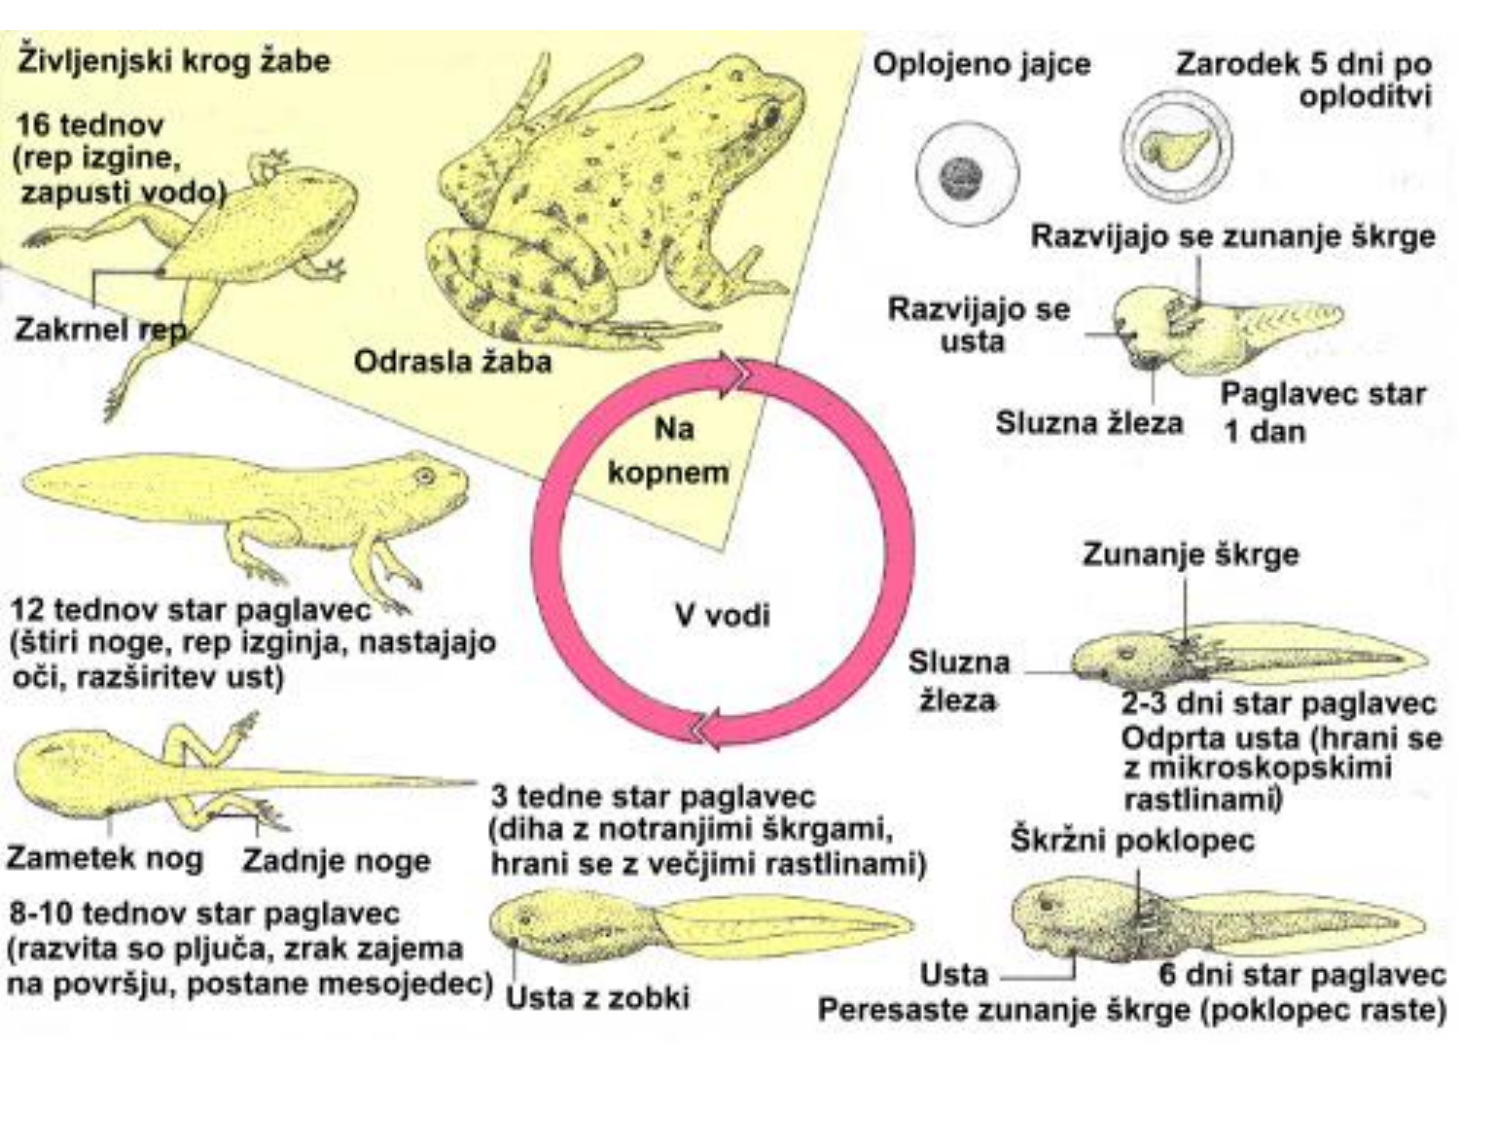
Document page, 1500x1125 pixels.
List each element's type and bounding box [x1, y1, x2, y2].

picture [0, 30, 1459, 1043]
